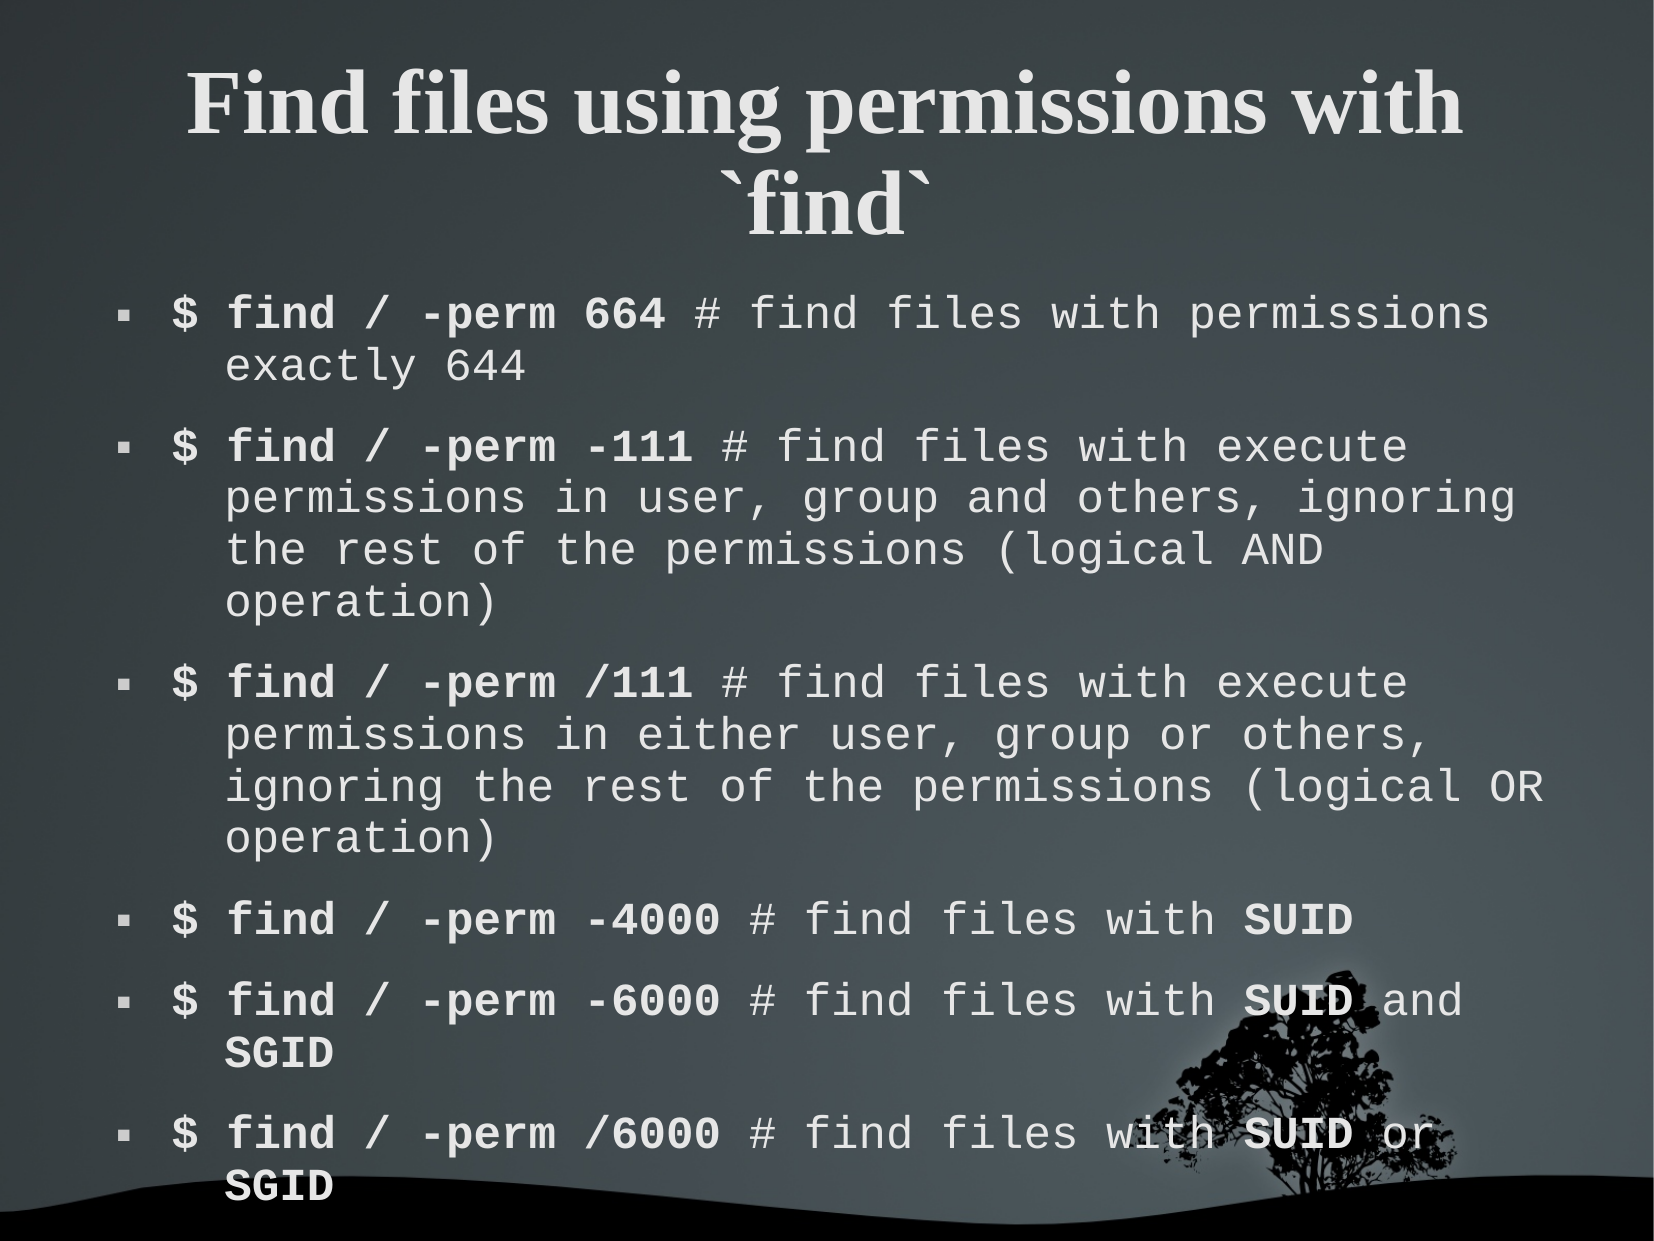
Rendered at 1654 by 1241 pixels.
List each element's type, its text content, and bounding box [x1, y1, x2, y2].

picture [0, 0, 1654, 1241]
list $ find / -perm 664 # find files with permissions exactly 644 $ find / -perm -111 # find files with execute permissions in user, group and others, ignoring the rest of the permissions (logical AND operation) $ find / -perm /111 # find files with execute permissions in either user, group or others, ignoring the rest of the permissions (logical OR operation) $ find / -perm -4000 # find files with SUID $ find / -perm -6000 # find files with SUID and SGID $ find / -perm /6000 # find files with SUID or SGID [82, 290, 1571, 1214]
title Find files using permissions with `find` [82, 33, 1571, 273]
